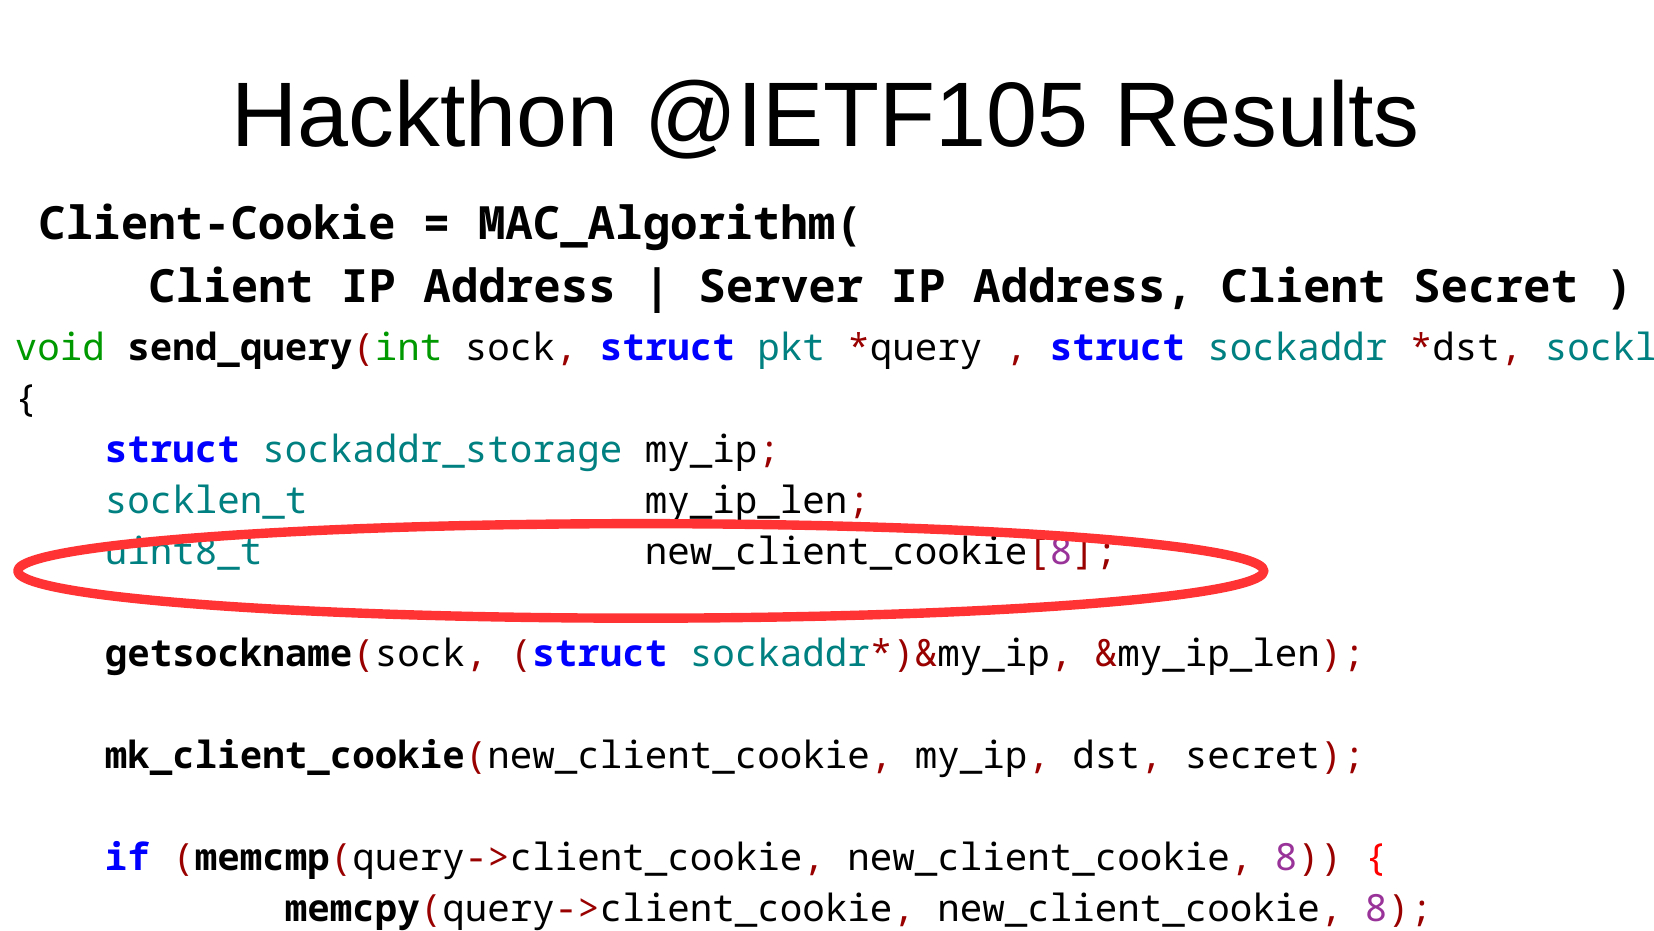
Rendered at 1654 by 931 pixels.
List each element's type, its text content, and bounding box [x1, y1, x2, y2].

title Hackthon @IETF105 Results [82, 37, 1571, 183]
text_box Client-Cookie = MAC_Algorithm( Client IP Address | Server IP Address, Client Secret ) [23, 183, 1654, 313]
text_box void send_query(int sock, struct pkt *query , struct sockaddr *dst, socklen_t dst_len) { struct sockaddr_storage my_ip; socklen_t my_ip_len; uint8_t new_client_cookie[8]; getsockname(sock, (struct sockaddr*)&my_ip, &my_ip_len); mk_client_cookie(new_client_cookie, my_ip, dst, secret); if (memcmp(query->client_cookie, new_client_cookie, 8)) { memcpy(query->client_cookie, new_client_cookie, 8); query->server_cookie = NULL; } sendto(sock, query->buf, query->len, 0, dst, dst_len); } [0, 312, 1365, 869]
